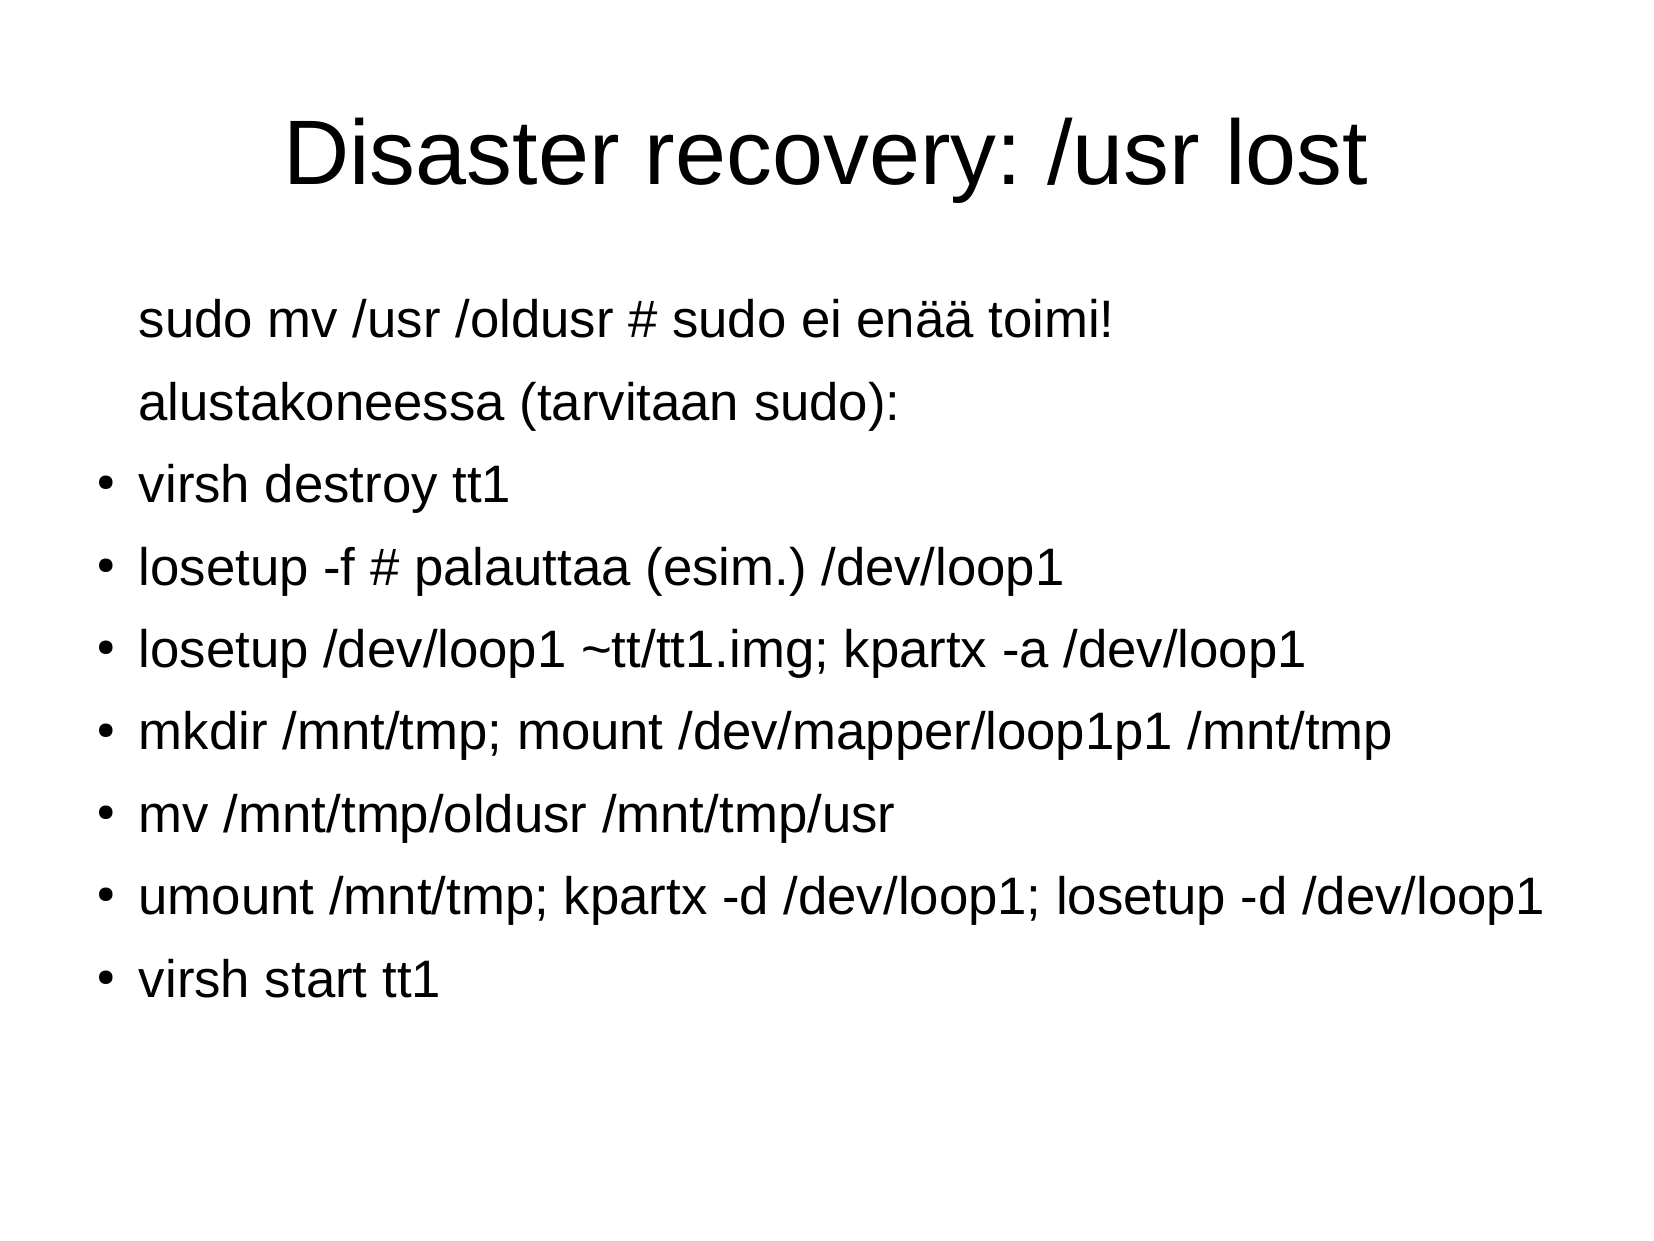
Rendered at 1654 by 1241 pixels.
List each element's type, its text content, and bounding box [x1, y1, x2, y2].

title Disaster recovery: /usr lost [82, 49, 1571, 257]
list sudo mv /usr /oldusr # sudo ei enää toimi! alustakoneessa (tarvitaan sudo): virsh destroy tt1 losetup -f # palauttaa (esim.) /dev/loop1 losetup /dev/loop1 ~tt/tt1.img; kpartx -a /dev/loop1 mkdir /mnt/tmp; mount /dev/mapper/loop1p1 /mnt/tmp mv /mnt/tmp/oldusr /mnt/tmp/usr umount /mnt/tmp; kpartx -d /dev/loop1; losetup -d /dev/loop1 virsh start tt1 [82, 290, 1571, 1010]
